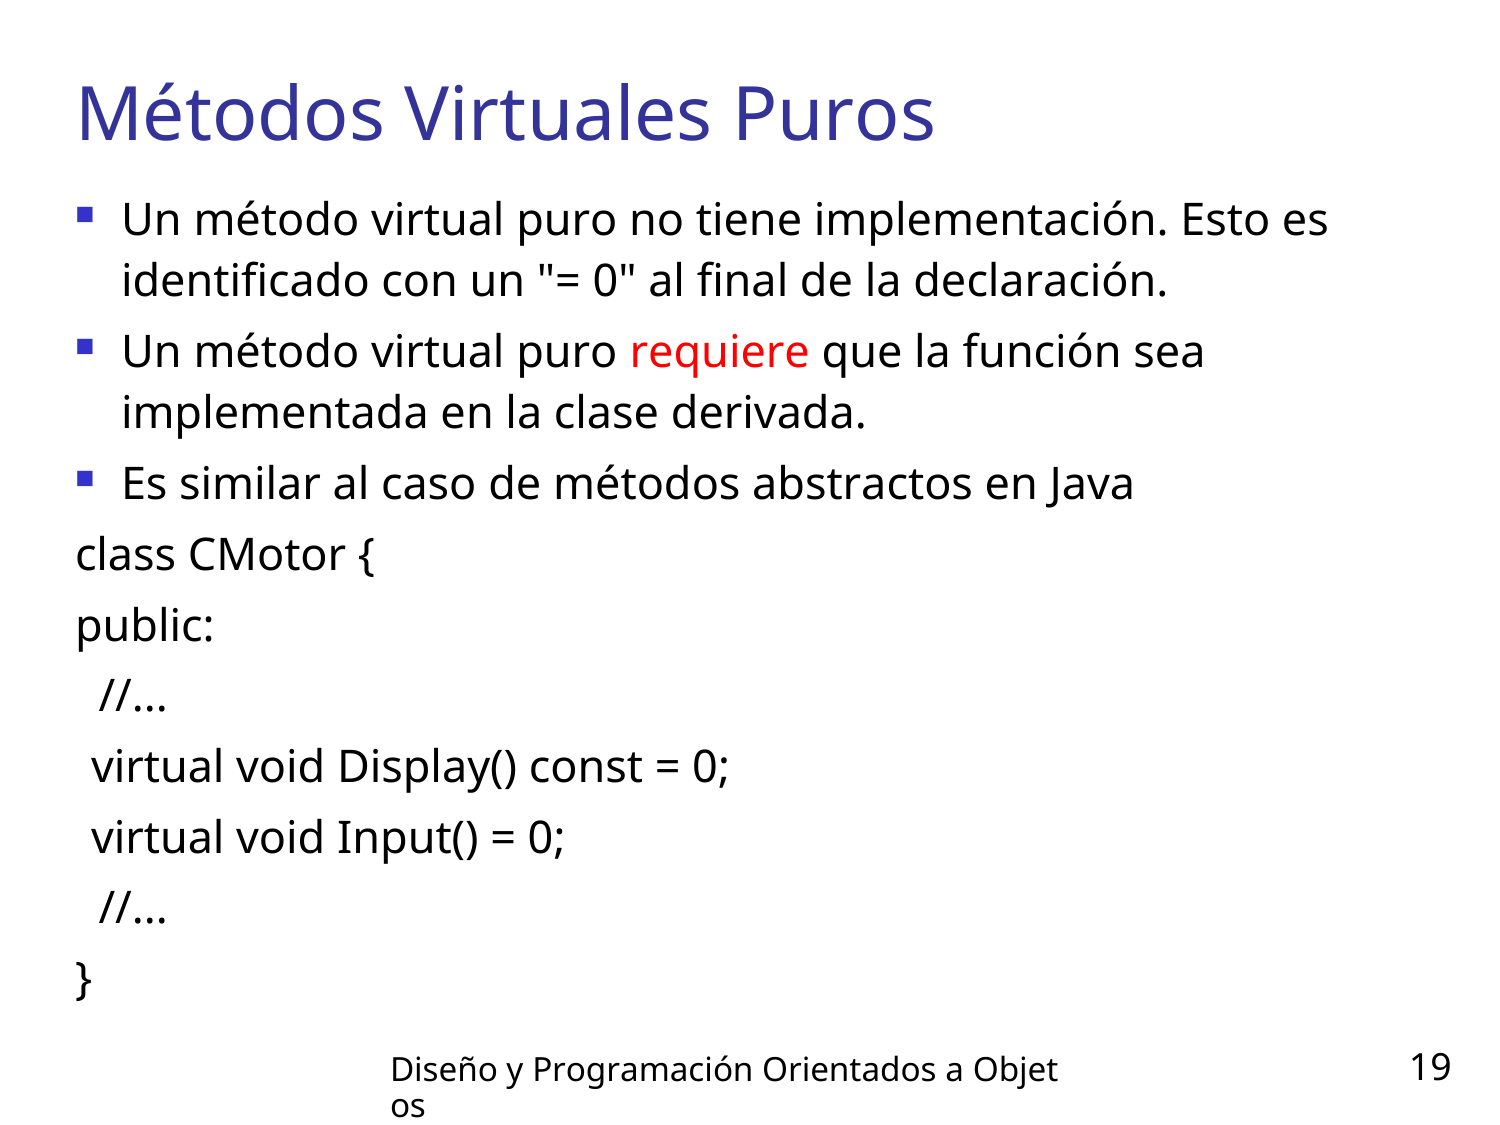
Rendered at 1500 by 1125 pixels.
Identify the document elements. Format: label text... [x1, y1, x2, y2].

list Un método virtual puro no tiene implementación. Esto es identificado con un "= 0" al final de la declaración. Un método virtual puro requiere que la función sea implementada en la clase derivada. Es similar al caso de métodos abstractos en Java class CMotor { public: //... virtual void Display() const = 0; virtual void Input() = 0; //... } [75, 187, 1462, 1013]
title Métodos Virtuales Puros [75, 25, 1466, 188]
